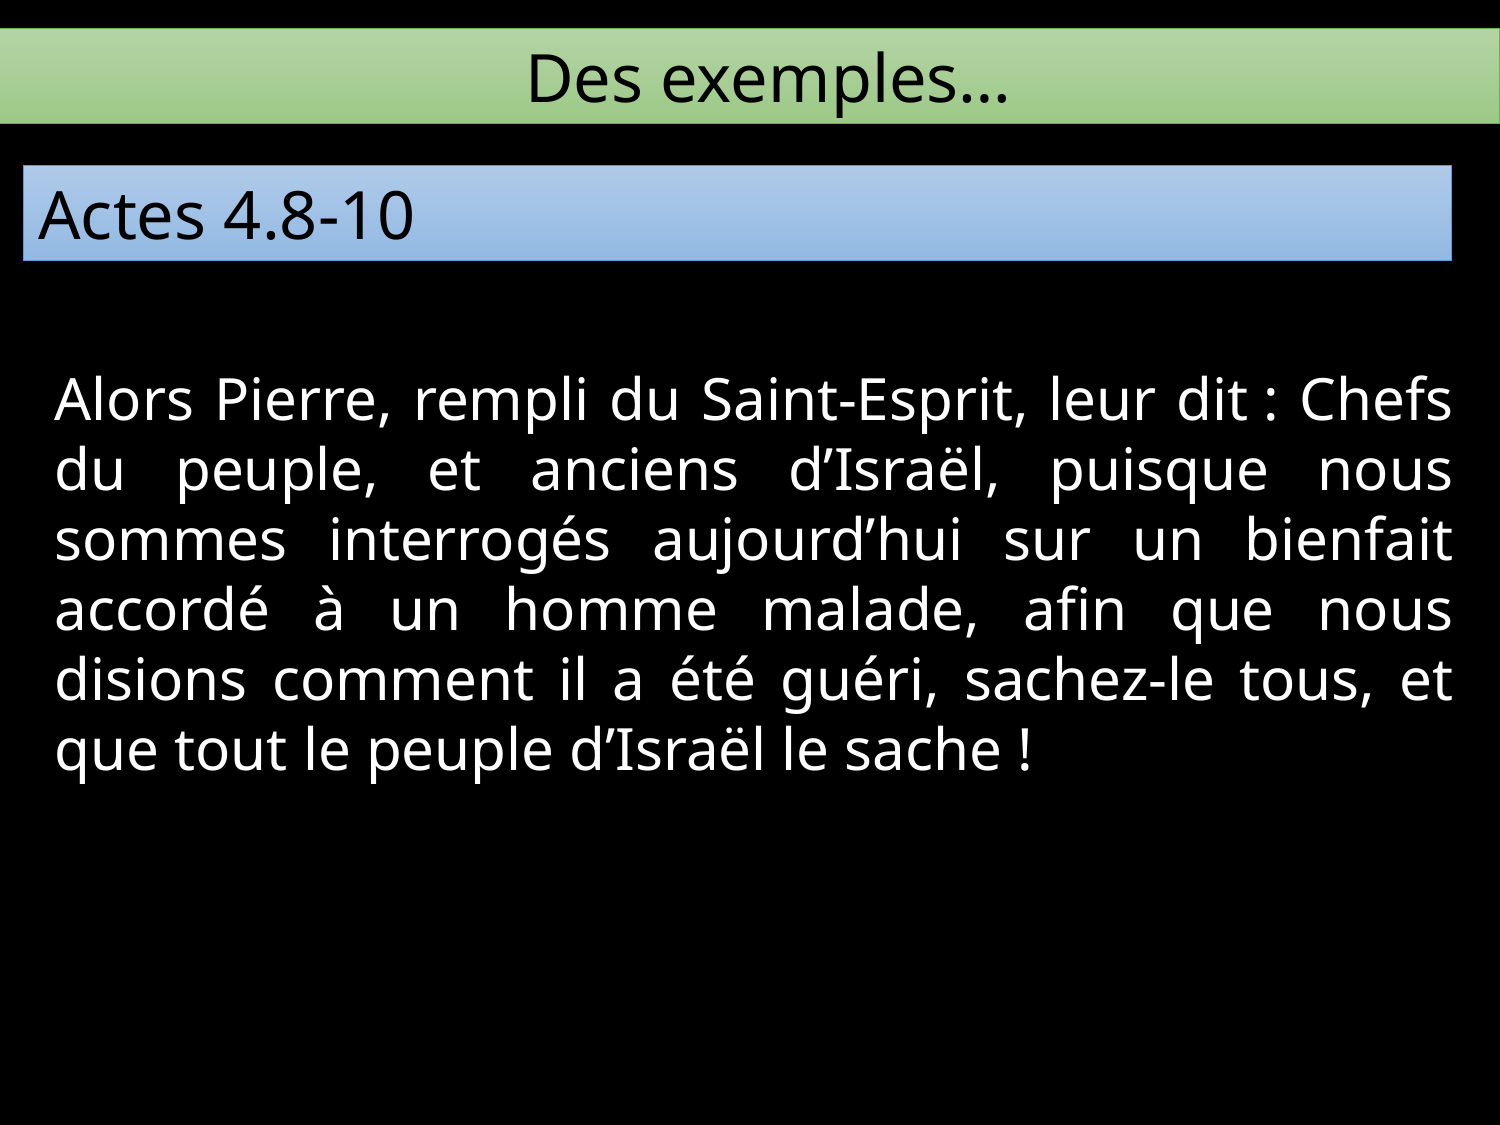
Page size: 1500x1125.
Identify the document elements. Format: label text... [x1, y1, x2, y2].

text_box Actes 4.8-10 [23, 165, 1452, 261]
text_box Des exemples… [0, 28, 1500, 124]
text_box Alors Pierre, rempli du Saint-Esprit, leur dit : Chefs du peuple, et anciens d’Israël, puisque nous sommes interrogés aujourd’hui sur un bienfait accordé à un homme malade, afin que nous disions comment il a été guéri, sachez-le tous, et que tout le peuple d’Israël le sache ! [40, 354, 1469, 790]
